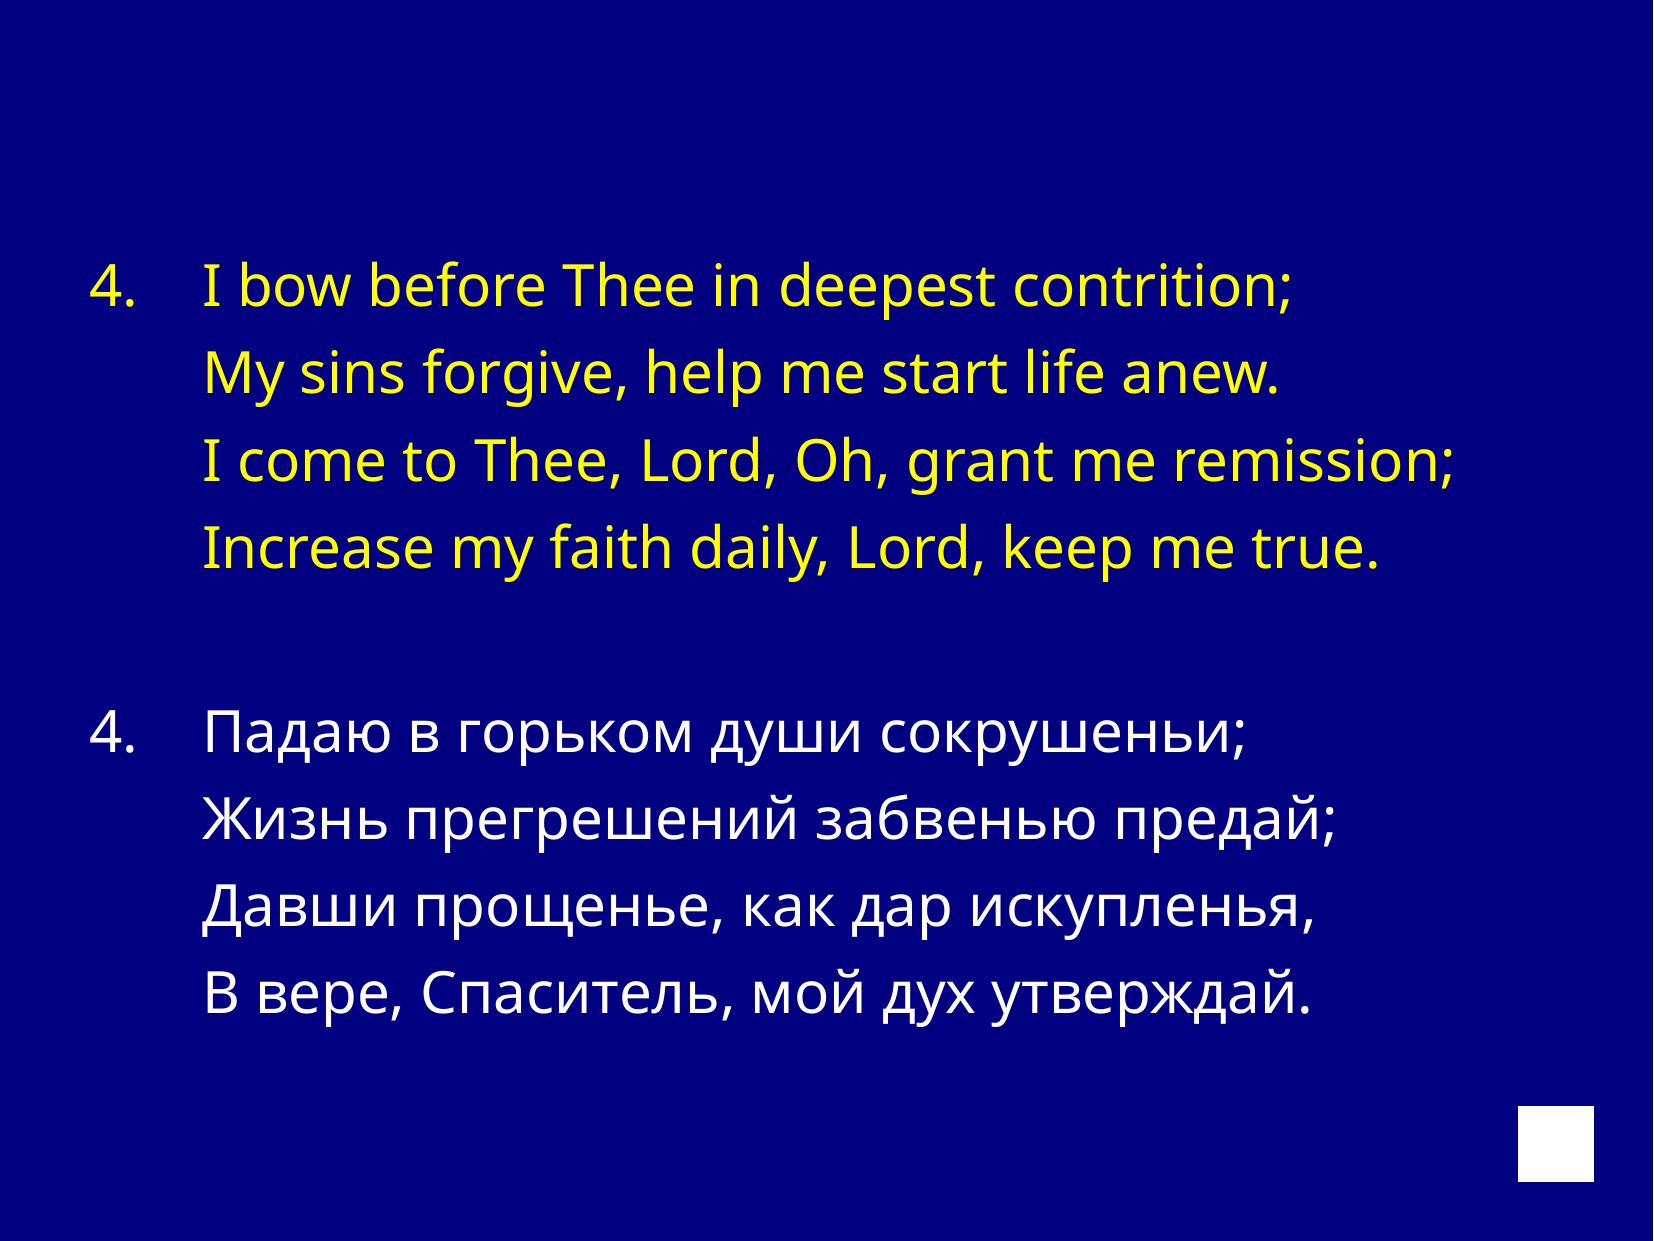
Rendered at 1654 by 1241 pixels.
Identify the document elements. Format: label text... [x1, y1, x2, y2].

text_box [1518, 1106, 1594, 1182]
text_box 4. I bow before Thee in deepest contrition; My sins forgive, help me start life anew. I come to Thee, Lord, Oh, grant me remission; Increase my faith daily, Lord, keep me true. [75, 150, 1653, 638]
text_box 4. Падаю в горьком души сокрушеньи; Жизнь прегрешений забвенью предай; Давши прощенье, как дар искупленья, В вере, Спаситель, мой дух утверждай. [75, 675, 1576, 1163]
